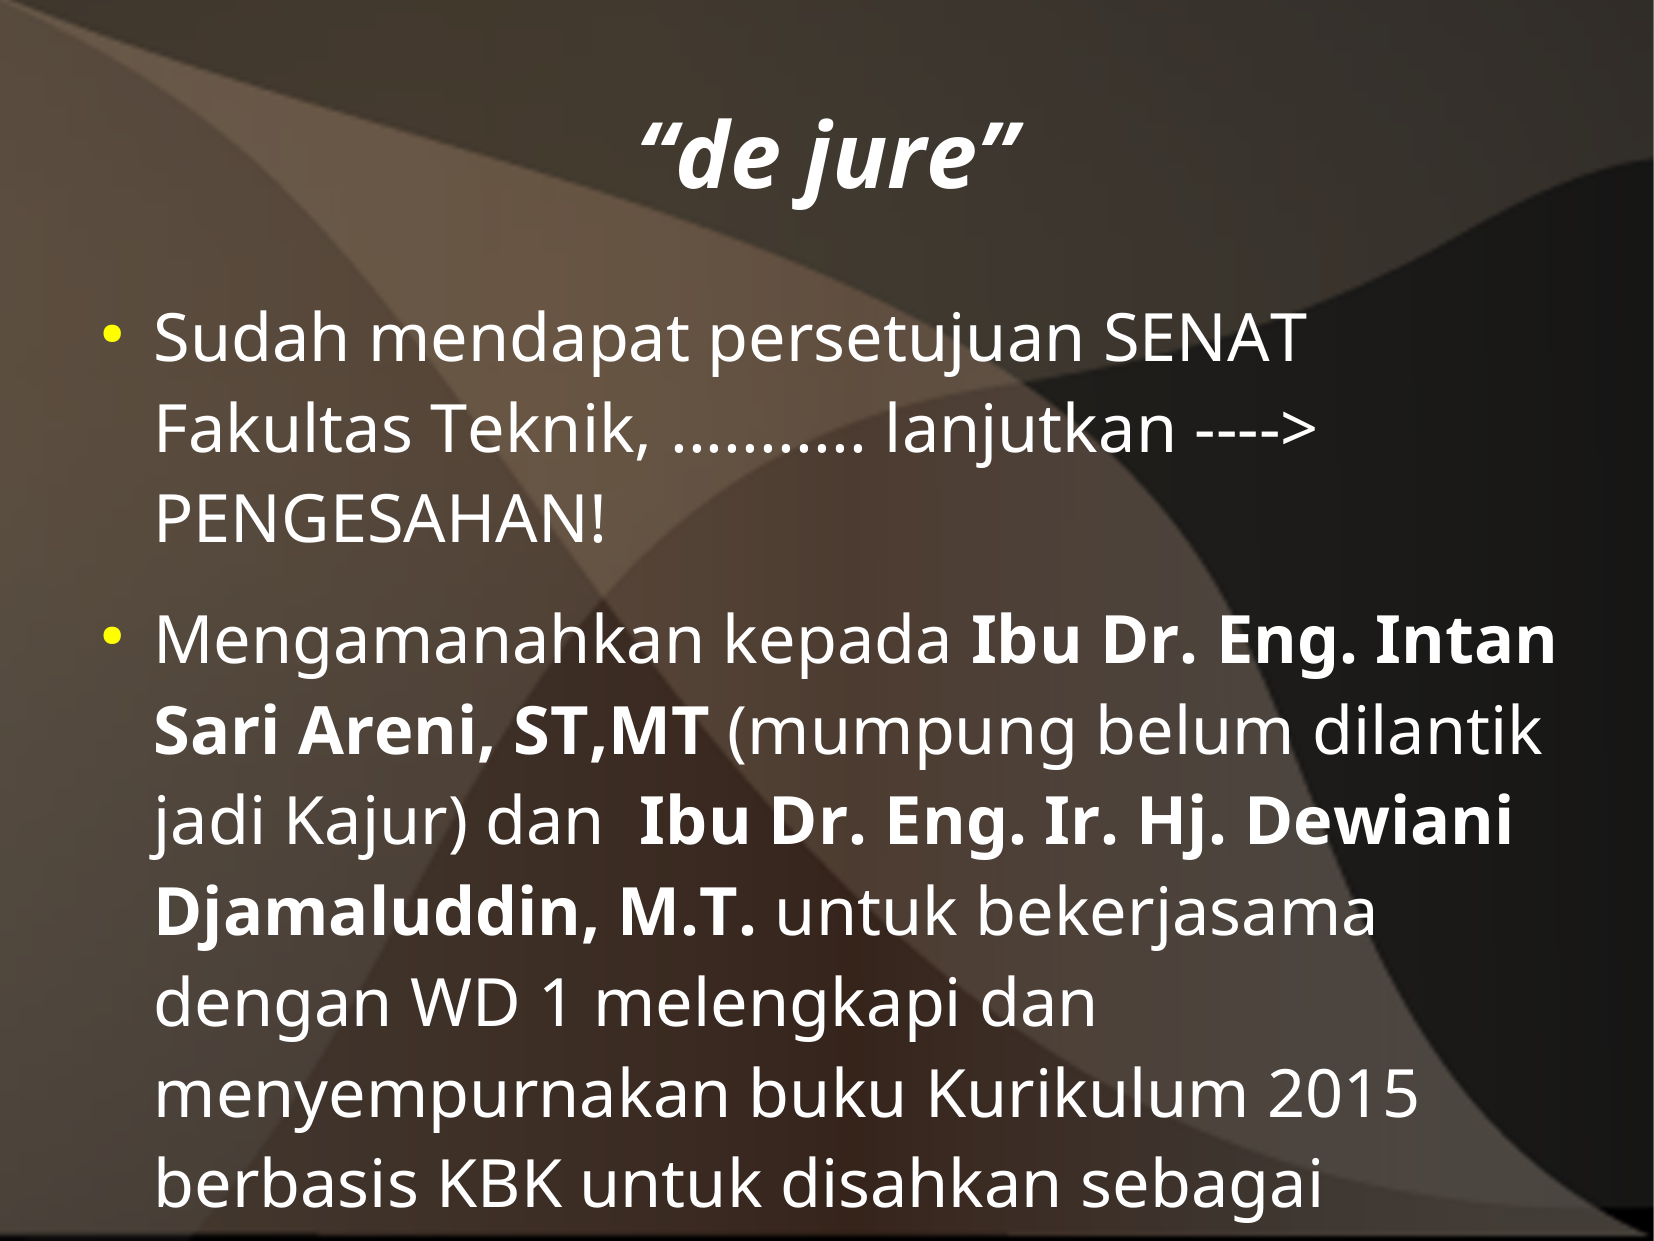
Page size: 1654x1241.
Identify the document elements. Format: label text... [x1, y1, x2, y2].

title “de jure” [82, 49, 1571, 257]
picture [0, 0, 1654, 1241]
list Sudah mendapat persetujuan SENAT Fakultas Teknik, ........... lanjutkan ----> PENGESAHAN! Mengamanahkan kepada Ibu Dr. Eng. Intan Sari Areni, ST,MT (mumpung belum dilantik jadi Kajur) dan Ibu Dr. Eng. Ir. Hj. Dewiani Djamaluddin, M.T. untuk bekerjasama dengan WD 1 melengkapi dan menyempurnakan buku Kurikulum 2015 berbasis KBK untuk disahkan sebagai Kurikulum baru PS Teknik Elektro TARGET : Disahkan akhir tahun 2015 [82, 290, 1571, 1100]
